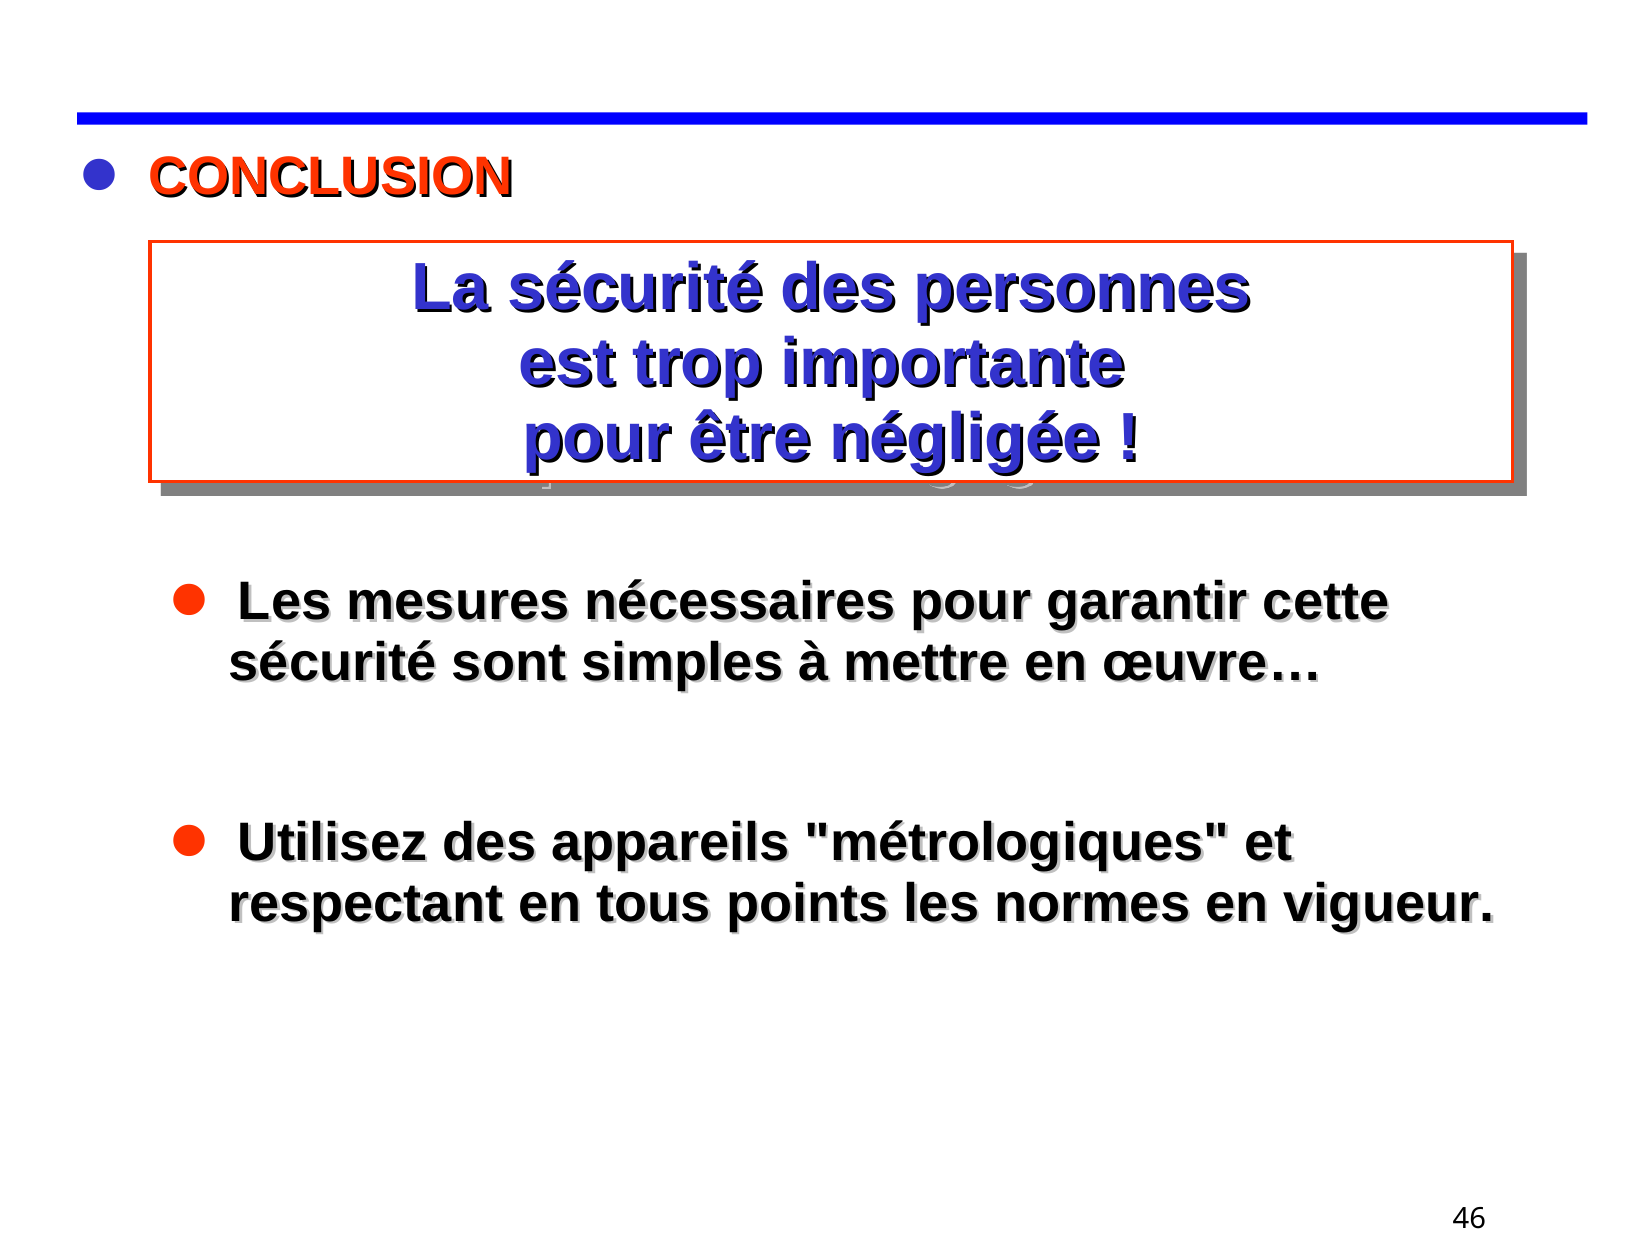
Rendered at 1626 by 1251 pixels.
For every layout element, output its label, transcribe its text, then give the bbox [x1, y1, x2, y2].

text_box  Les mesures nécessaires pour garantir cette sécurité sont simples à mettre en œuvre… [152, 562, 1515, 701]
text_box La sécurité des personnes est trop importante pour être négligée ! [150, 241, 1513, 482]
text_box  Utilisez des appareils "métrologiques" et respectant en tous points les normes en vigueur. [152, 803, 1515, 941]
text_box  CONCLUSION [62, 137, 563, 215]
